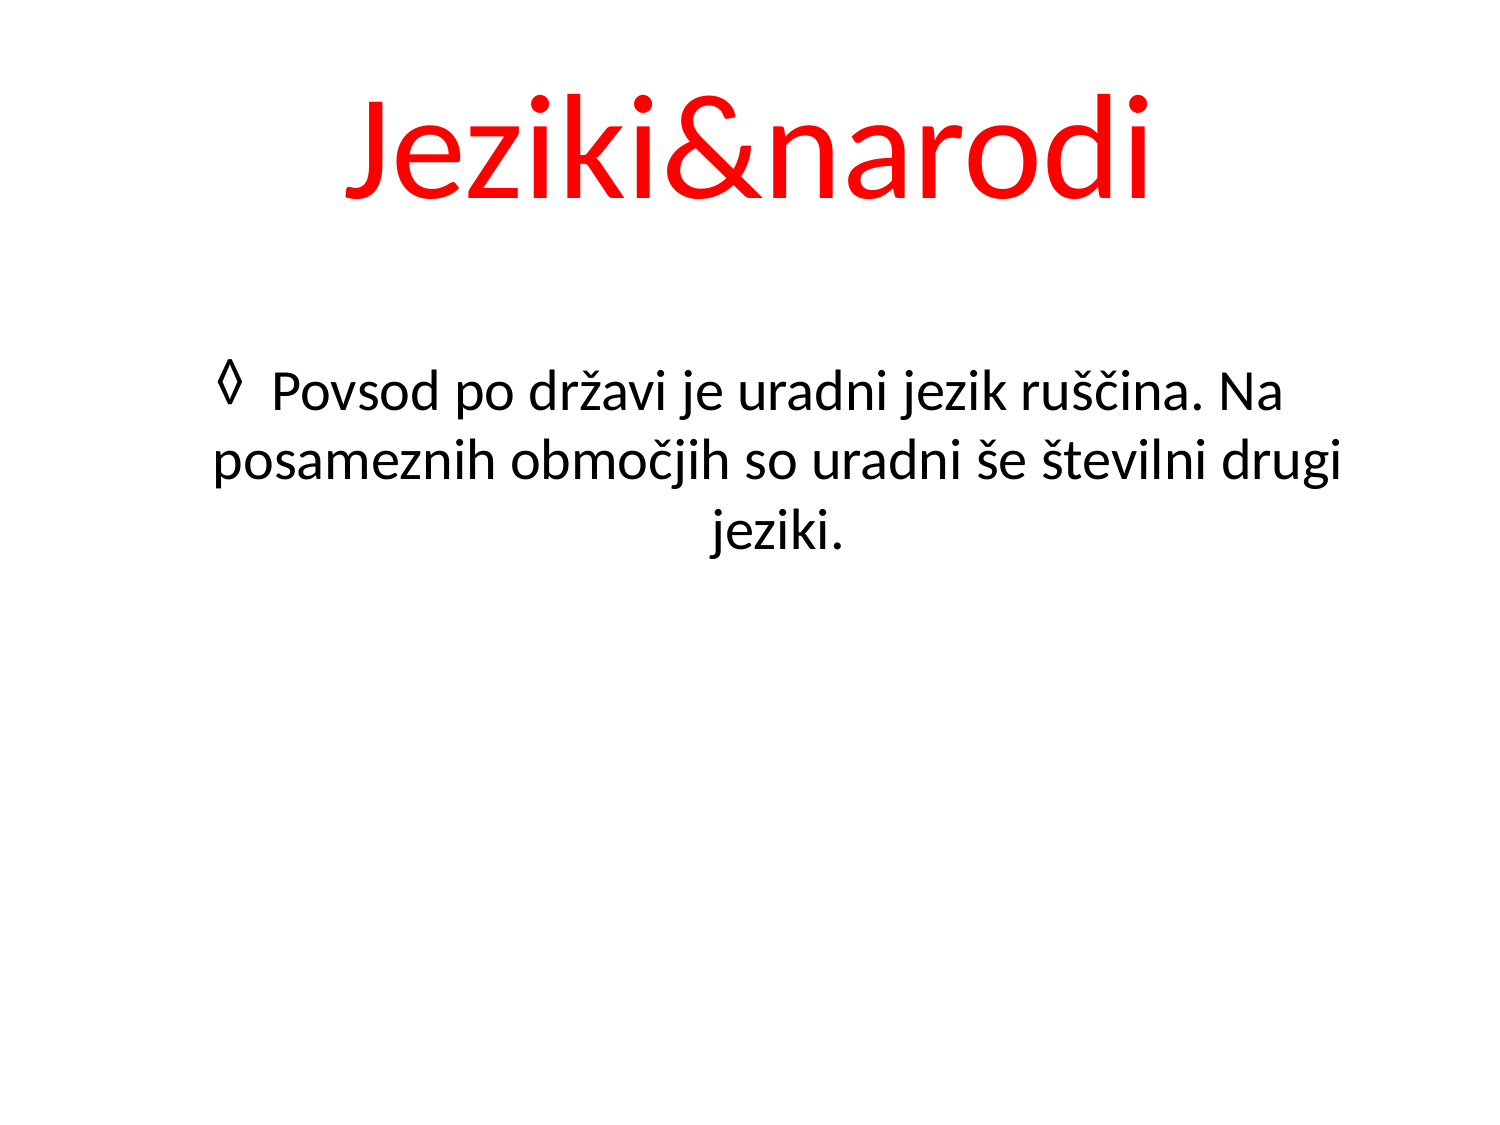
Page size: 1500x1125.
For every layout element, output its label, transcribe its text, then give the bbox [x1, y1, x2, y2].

list Povsod po državi je uradni jezik ruščina. Na posameznih območjih so uradni še številni drugi jeziki. [75, 262, 1425, 1005]
title Jeziki&narodi [75, 45, 1425, 233]
